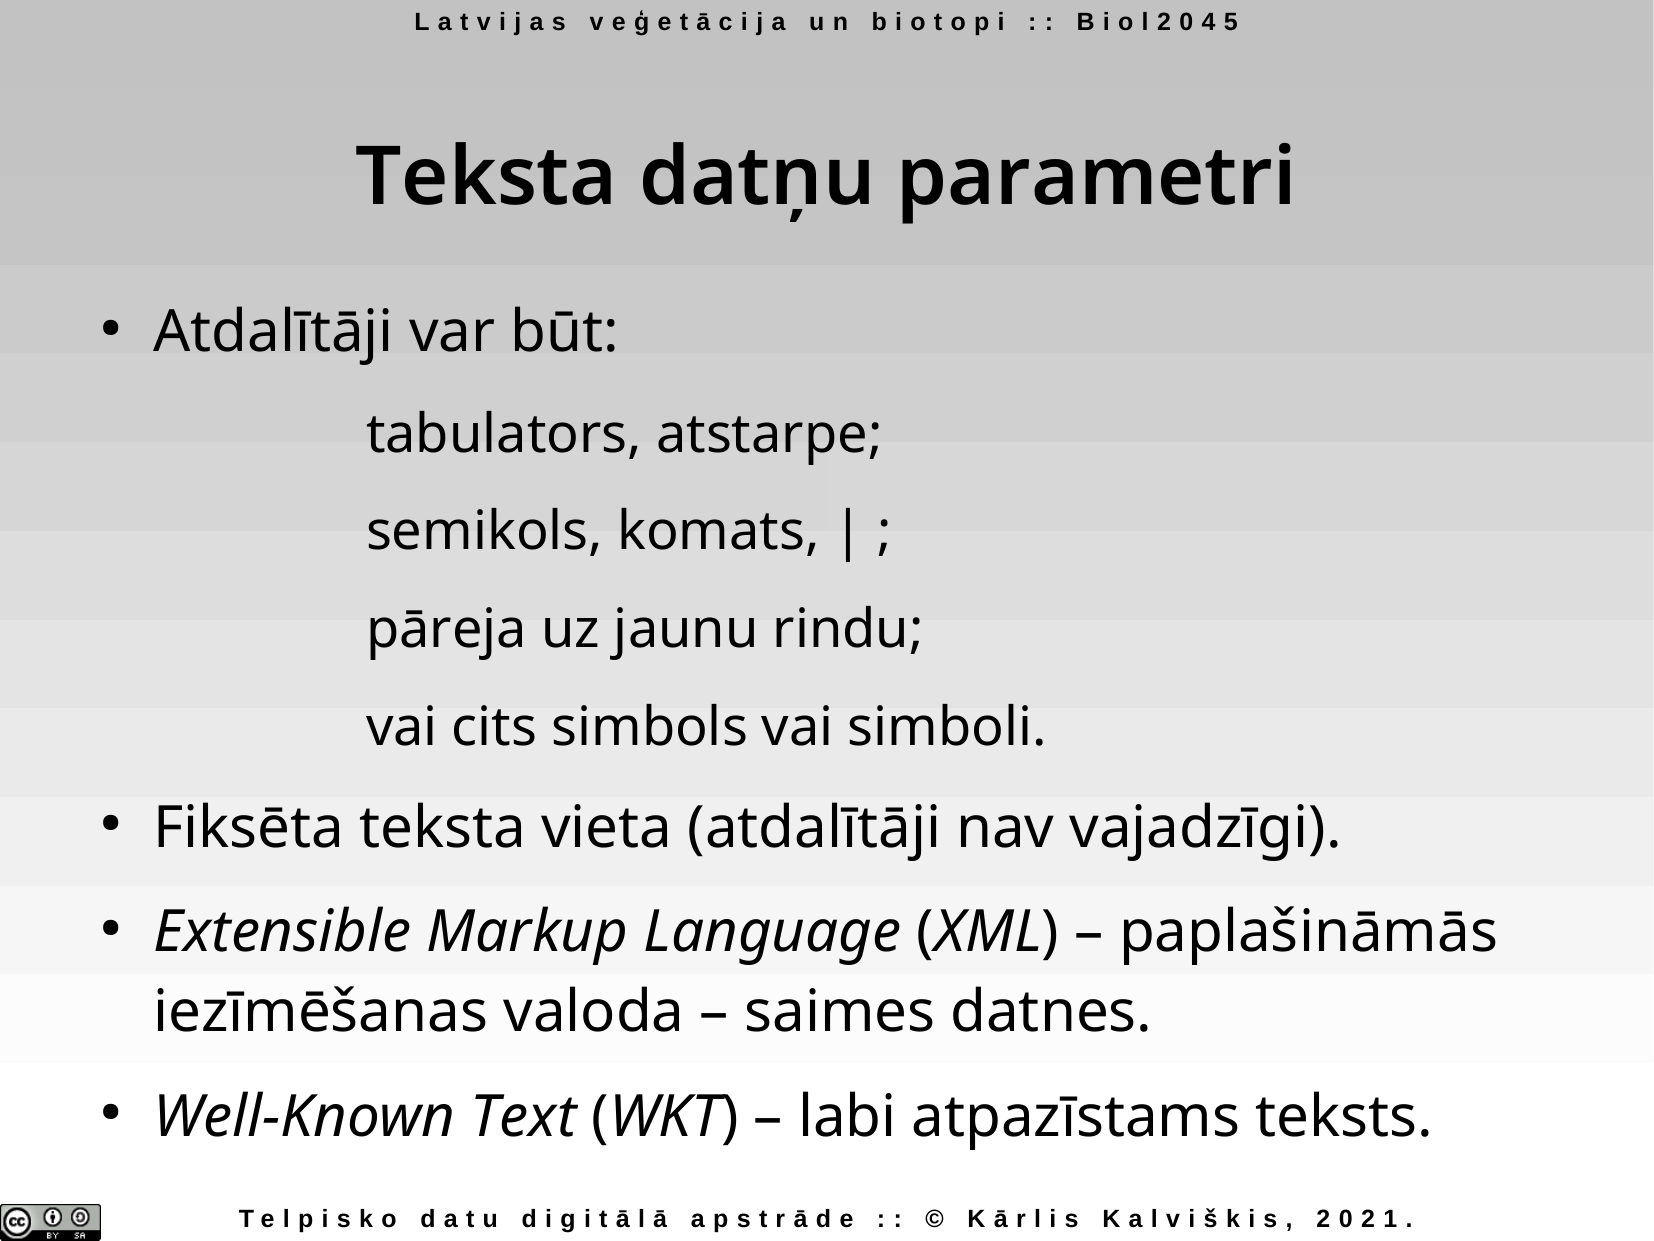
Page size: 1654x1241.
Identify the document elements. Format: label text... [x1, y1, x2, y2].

picture [0, 0, 1654, 1241]
list Atdalītāji var būt: tabulators, atstarpe; semikols, komats, | ; pāreja uz jaunu rindu; vai cits simbols vai simboli. Fiksēta teksta vieta (atdalītāji nav vajadzīgi). Extensible Markup Language (XML) – paplašināmās iezīmēšanas valoda – saimes datnes. Well-Known Text (WKT) – labi atpazīstams teksts. [82, 289, 1571, 1122]
title Teksta datņu parametri [29, 49, 1625, 296]
